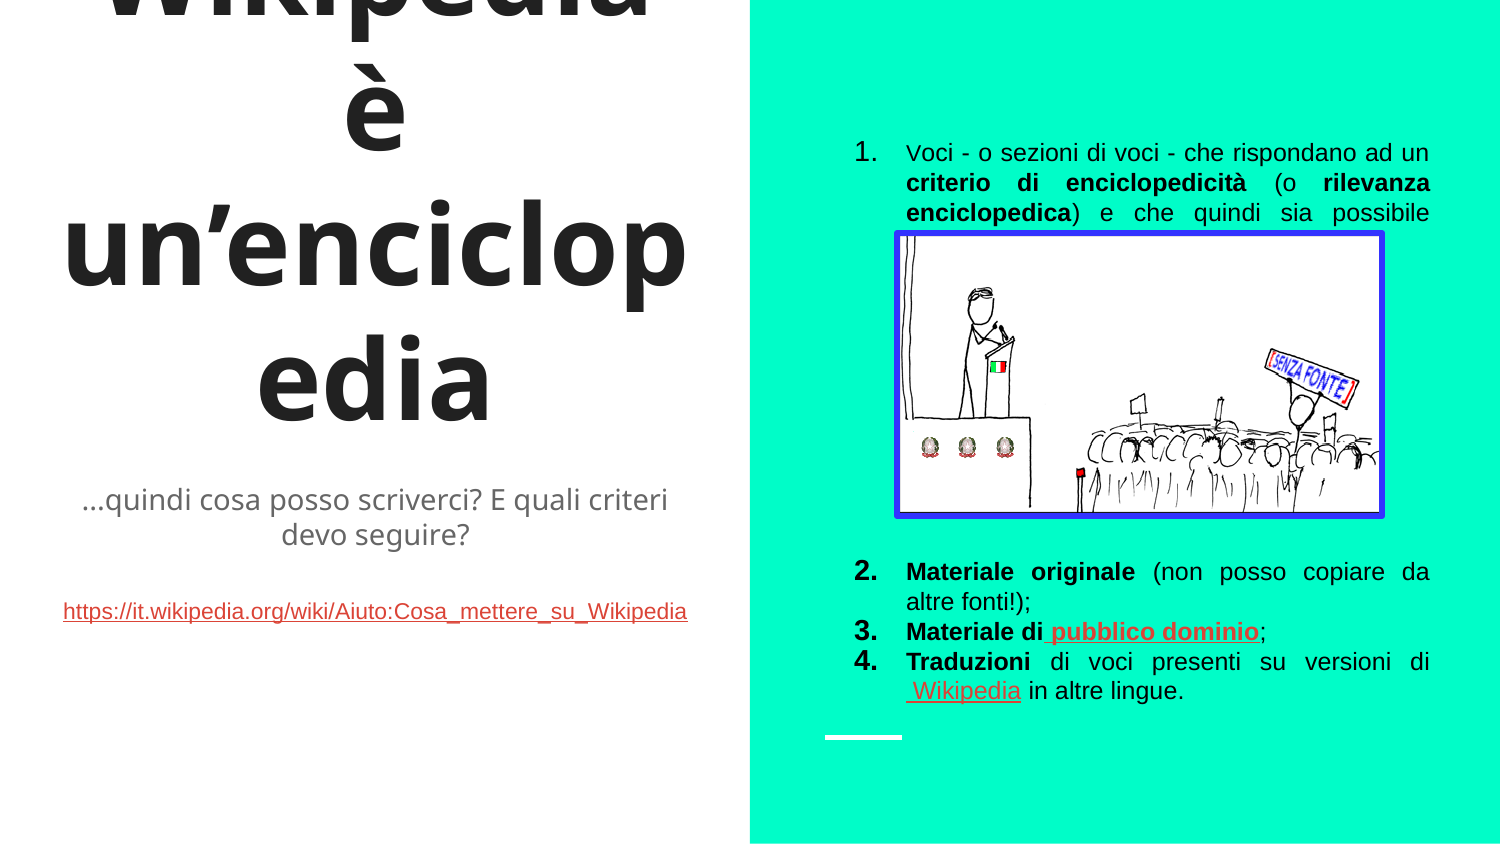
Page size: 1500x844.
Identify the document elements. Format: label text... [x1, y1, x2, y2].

subtitle ...quindi cosa posso scriverci? E quali criteri devo seguire? https://it.wikipedia.org/wiki/Aiuto:Cosa_mettere_su_Wikipedia [43, 466, 708, 688]
list Voci - o sezioni di voci - che rispondano ad un criterio di enciclopedicità (o rilevanza enciclopedica) e che quindi sia possibile corredare di fonti/riferimenti attendibili; Materiale originale (non posso copiare da altre fonti!); Materiale di pubblico dominio; Traduzioni di voci presenti su versioni di Wikipedia in altre lingue. [816, 87, 1446, 757]
title Wikipedia è un’enciclopedia [43, 177, 708, 458]
picture [899, 235, 1380, 514]
